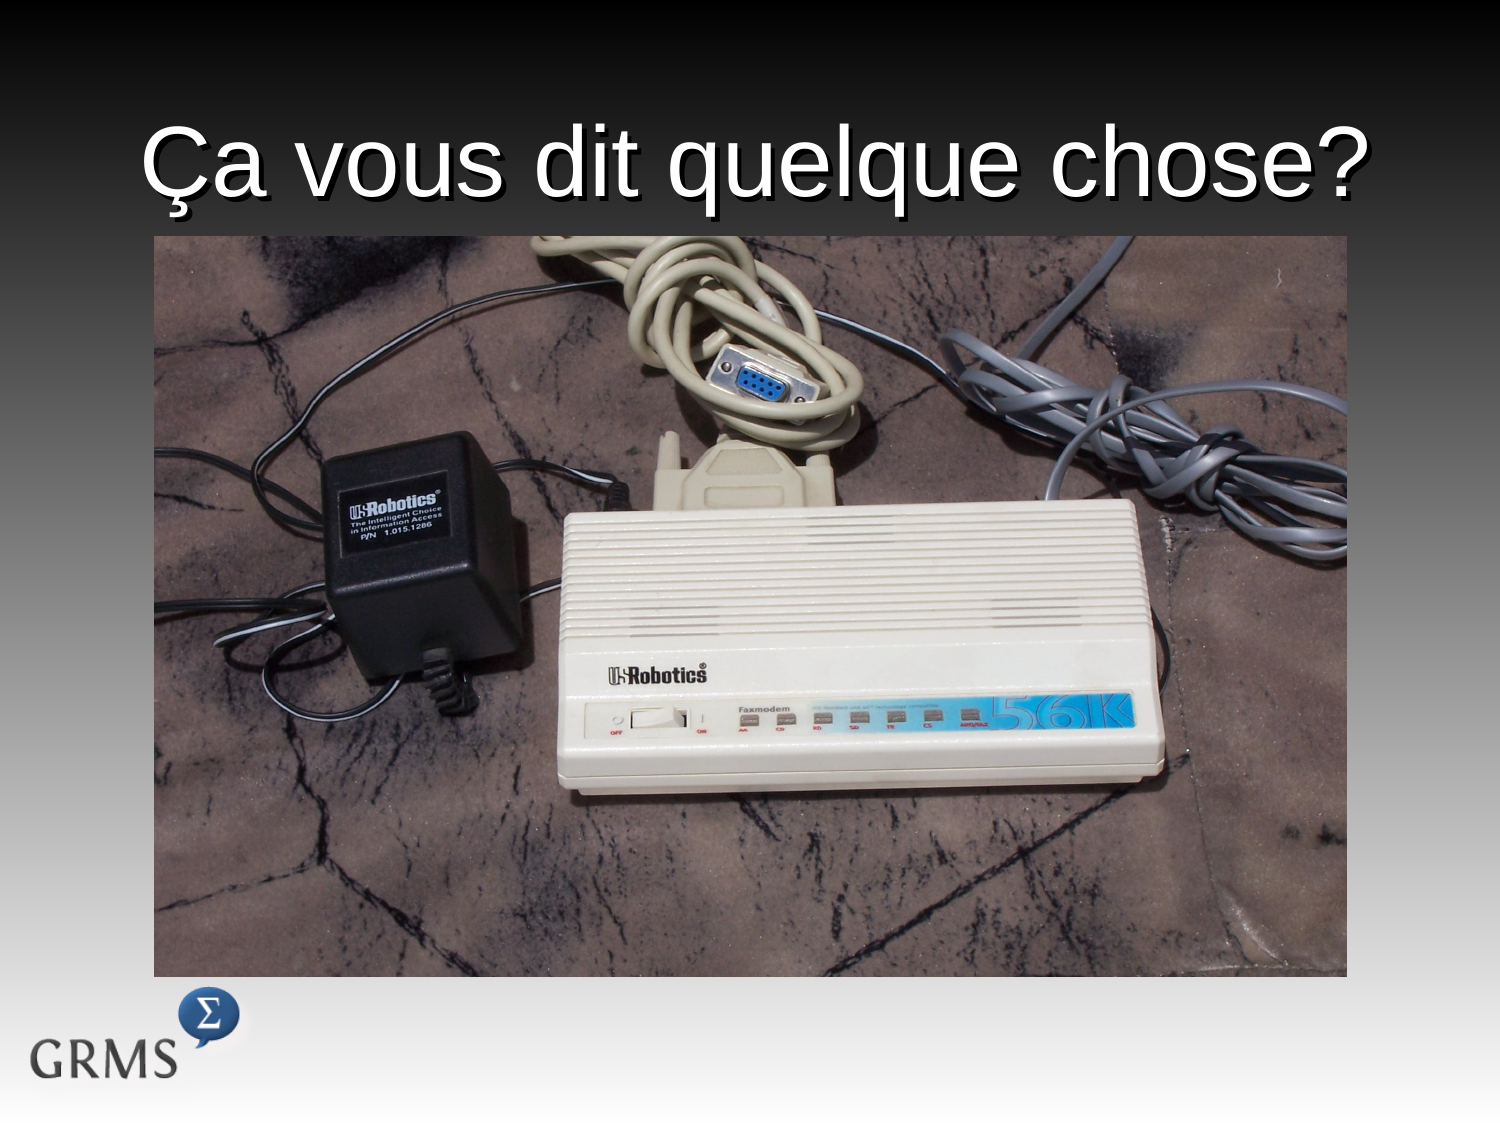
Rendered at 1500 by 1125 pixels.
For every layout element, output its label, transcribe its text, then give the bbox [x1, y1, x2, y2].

title Ça vous dit quelque chose? [70, 59, 1441, 260]
picture [16, 236, 1347, 1107]
